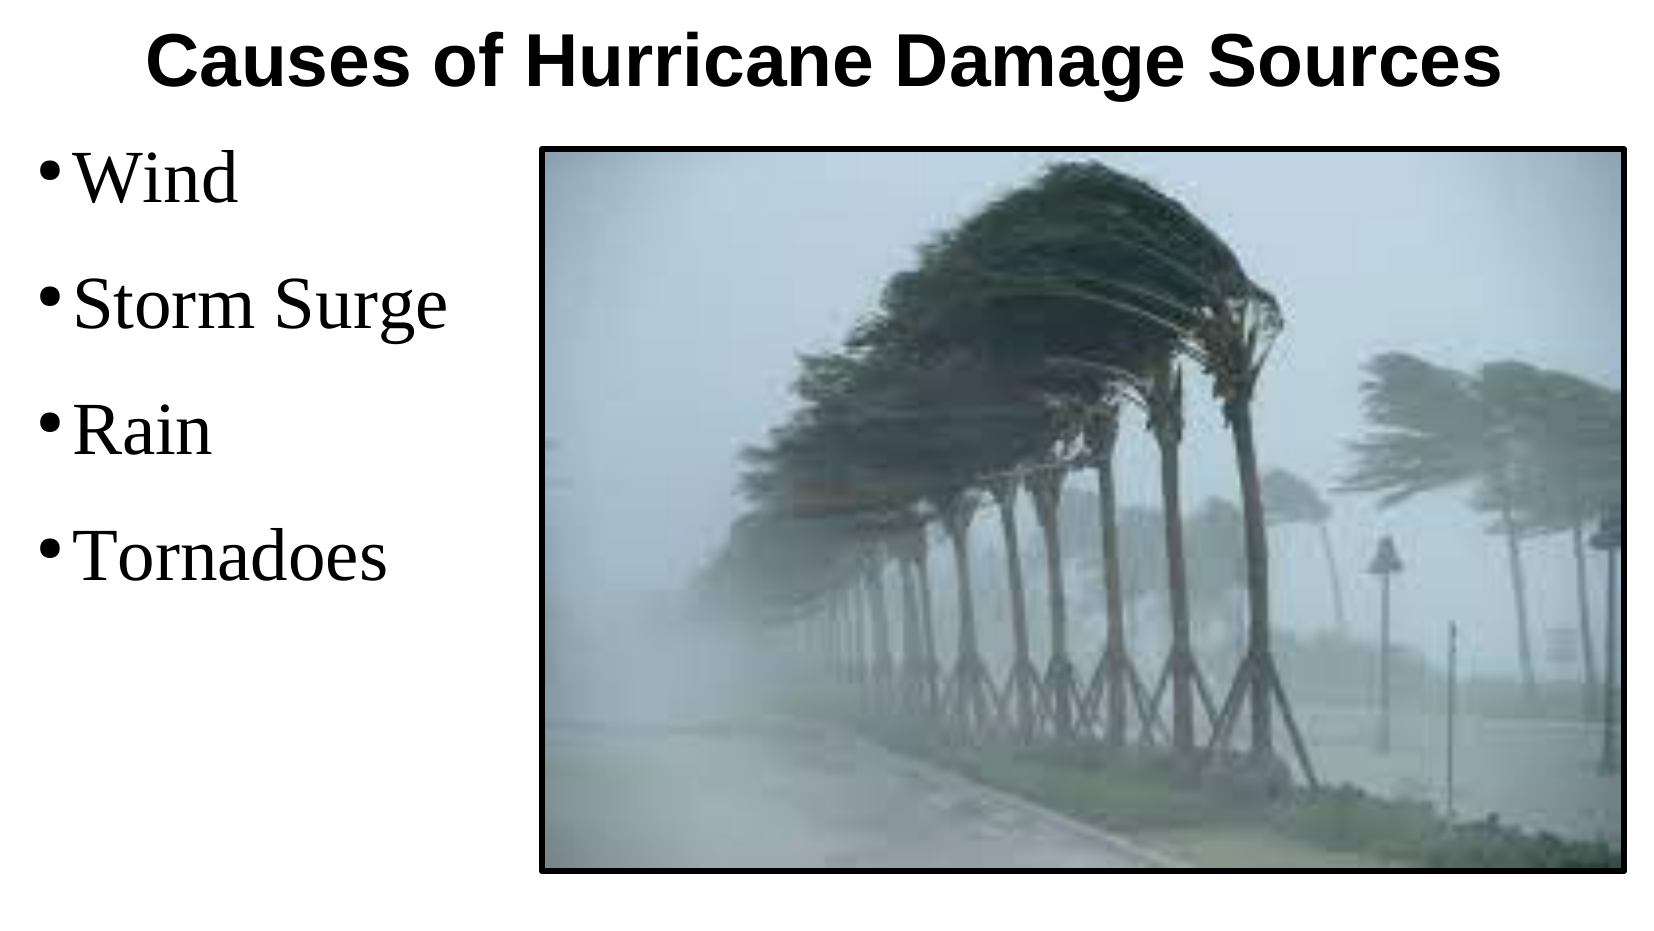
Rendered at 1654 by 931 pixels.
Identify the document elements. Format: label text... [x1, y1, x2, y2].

picture [544, 152, 1622, 869]
title Causes of Hurricane Damage Sources [0, 5, 1654, 107]
text_box Wind Storm Surge Rain Tornadoes [0, 120, 488, 604]
